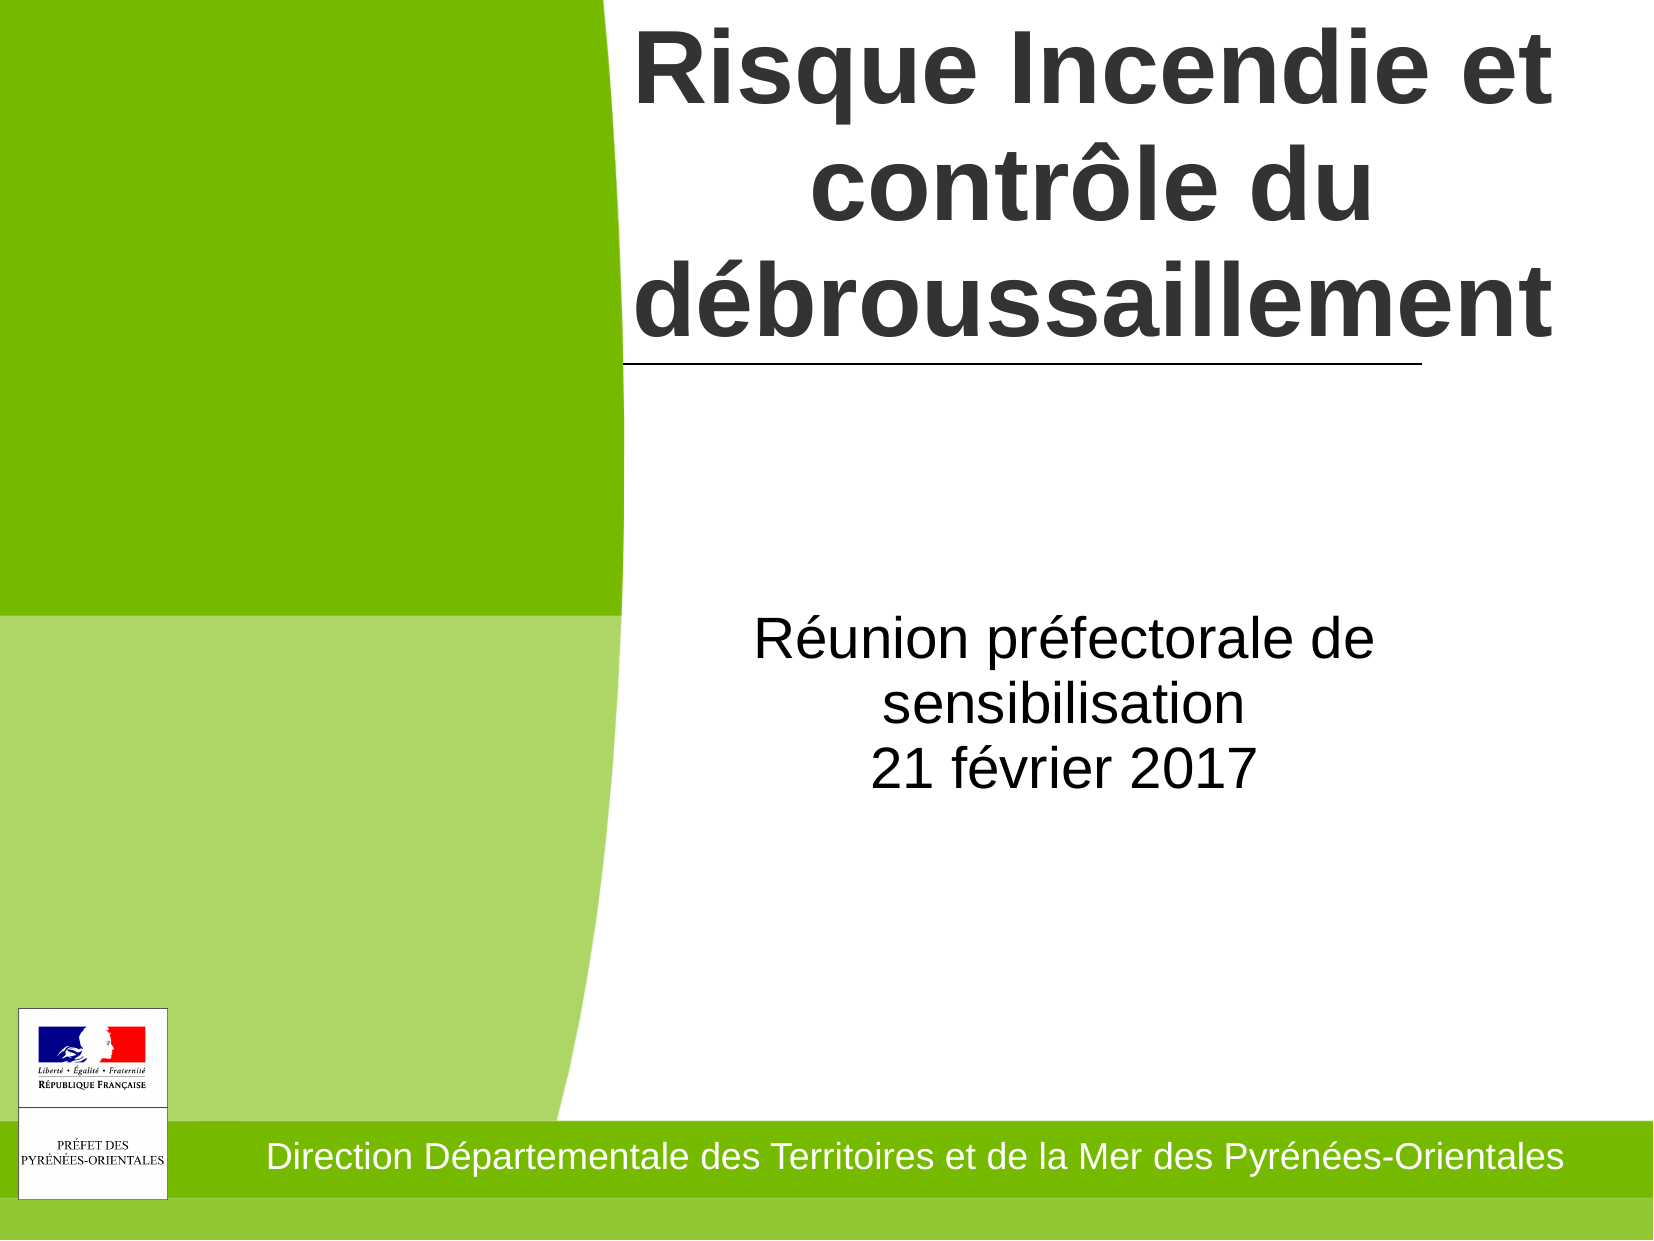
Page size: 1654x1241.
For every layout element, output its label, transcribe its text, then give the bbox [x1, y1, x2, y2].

subtitle Réunion préfectorale de sensibilisation 21 février 2017 [682, 586, 1447, 886]
title Risque Incendie et contrôle du débroussaillement [615, 9, 1571, 359]
picture [0, 0, 1653, 1240]
